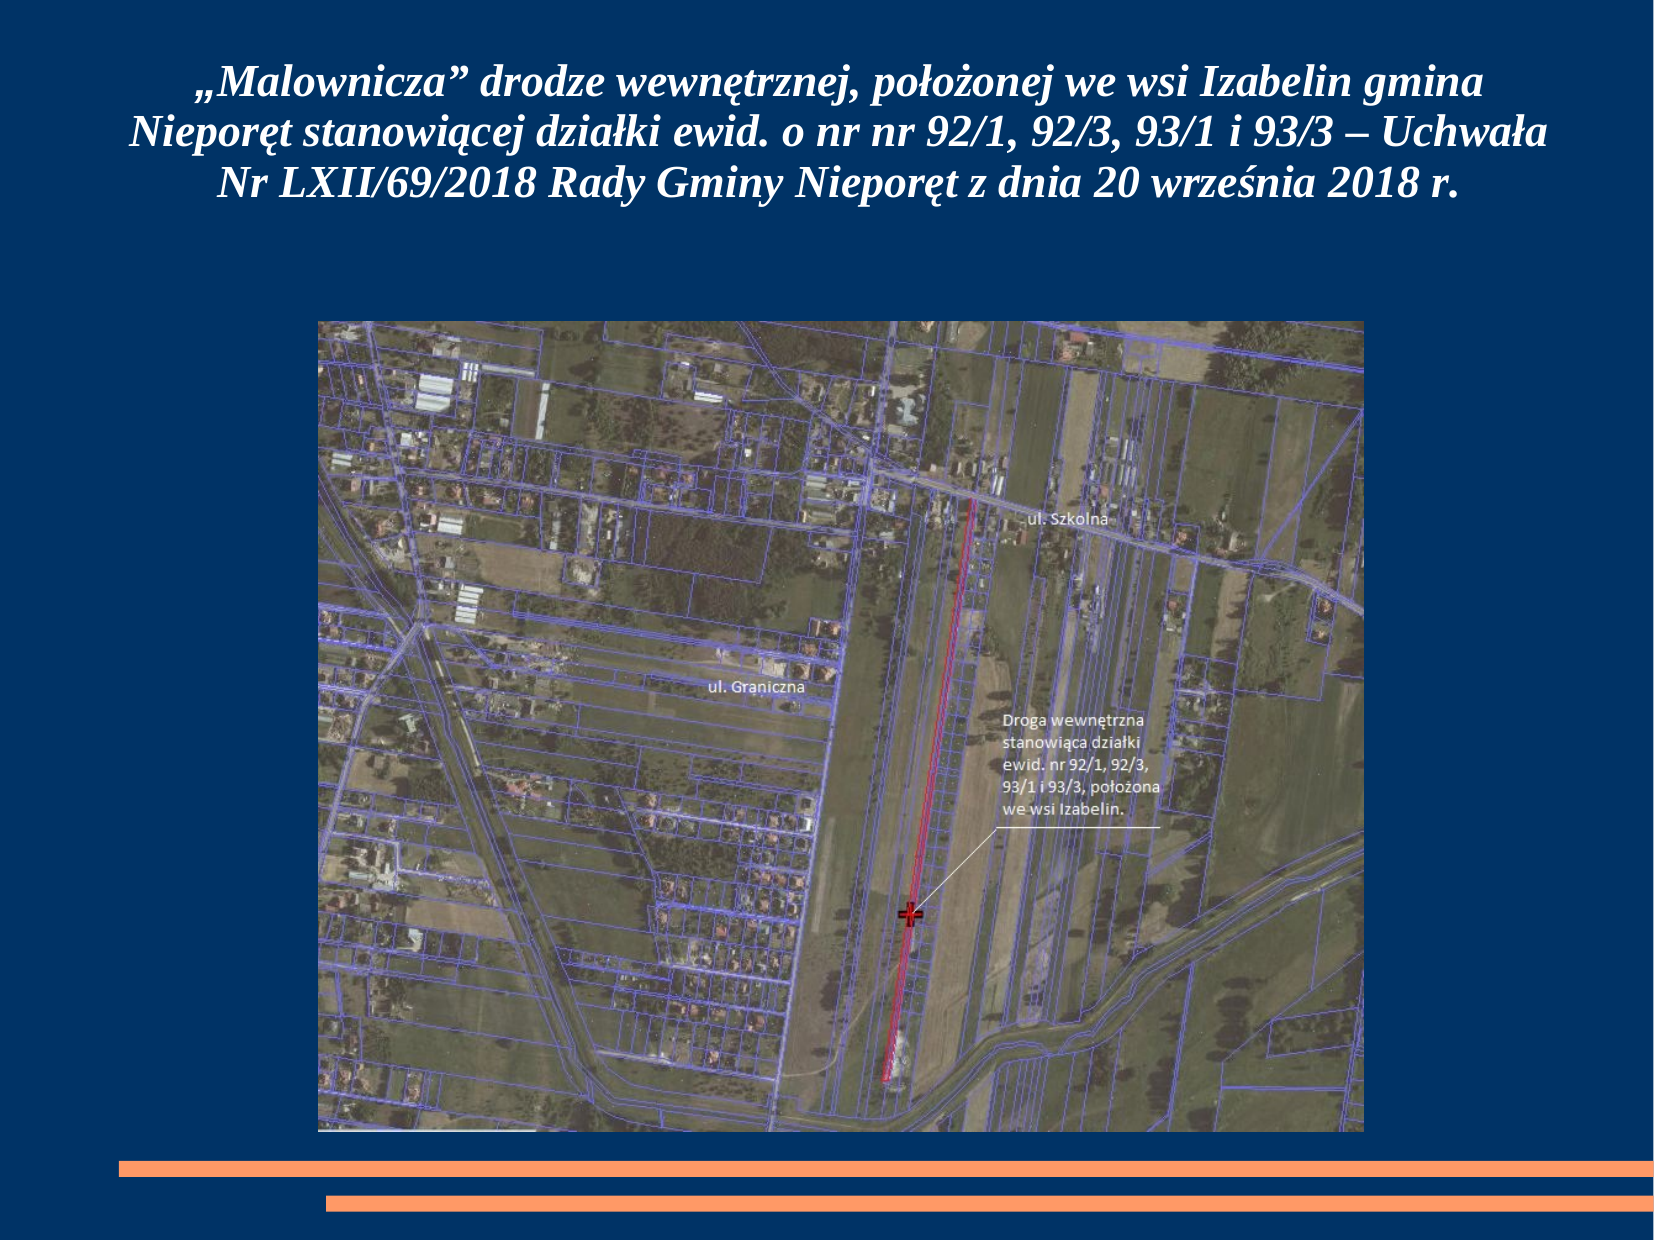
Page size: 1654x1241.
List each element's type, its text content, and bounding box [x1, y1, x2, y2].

title „Malownicza” drodze wewnętrznej, położonej we wsi Izabelin gmina Nieporęt stanowiącej działki ewid. o nr nr 92/1, 92/3, 93/1 i 93/3 – Uchwała Nr LXII/69/2018 Rady Gminy Nieporęt z dnia 20 września 2018 r. [118, 0, 1562, 210]
picture [318, 321, 1364, 1132]
